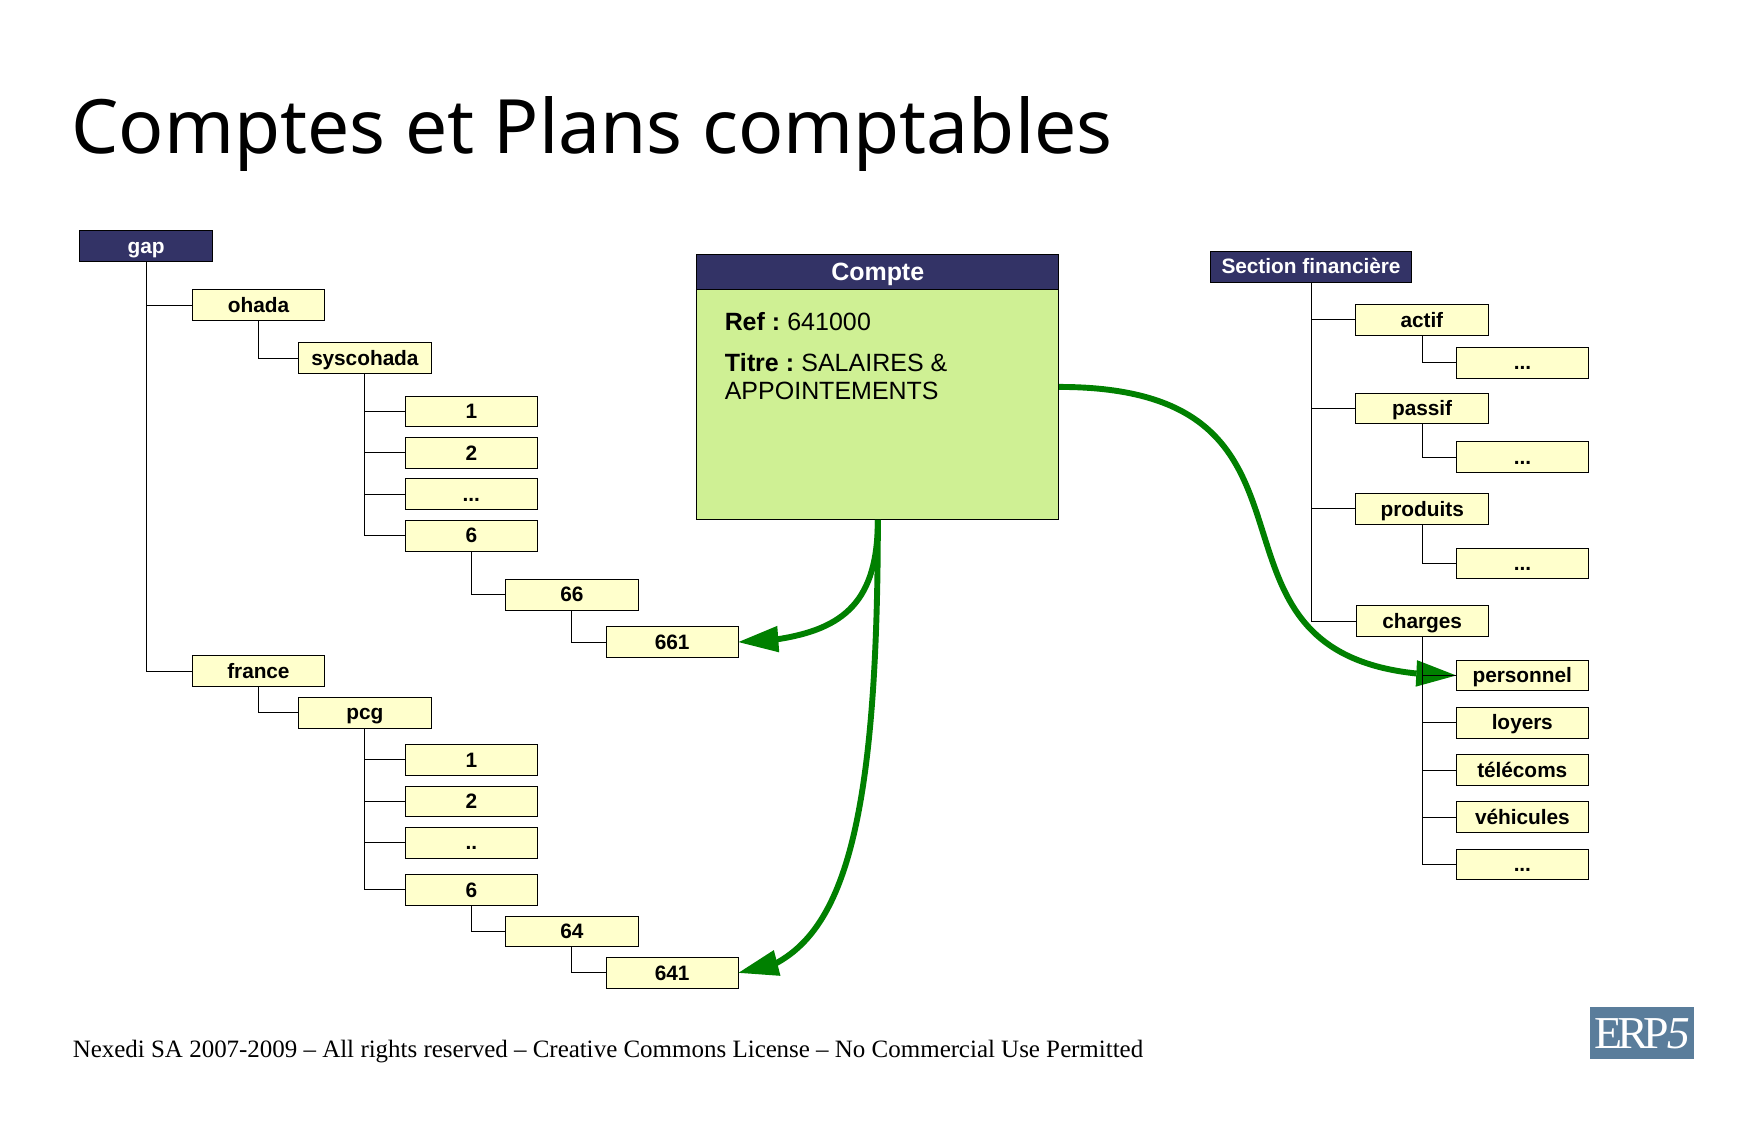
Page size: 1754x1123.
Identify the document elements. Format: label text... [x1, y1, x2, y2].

text_box télécoms [1456, 754, 1589, 786]
text_box 661 [606, 626, 739, 658]
text_box syscohada [298, 342, 432, 374]
text_box véhicules [1456, 801, 1589, 833]
text_box [696, 290, 1059, 520]
text_box .. [405, 827, 538, 859]
text_box ... [1456, 548, 1589, 579]
title Comptes et Plans comptables [59, 63, 1695, 187]
text_box loyers [1456, 707, 1589, 739]
text_box 1 [405, 396, 538, 427]
text_box ... [1456, 347, 1589, 379]
text_box ... [1456, 849, 1589, 880]
text_box 2 [405, 786, 538, 817]
text_box Titre : SALAIRES & APPOINTEMENTS [724, 348, 1059, 414]
text_box actif [1355, 304, 1489, 336]
text_box ... [1456, 441, 1589, 473]
text_box 6 [405, 874, 538, 906]
text_box gap [79, 230, 213, 262]
text_box Ref : 641000 [724, 307, 1034, 337]
text_box ohada [192, 289, 325, 321]
text_box charges [1356, 605, 1489, 637]
text_box personnel [1456, 660, 1589, 691]
text_box 6 [405, 520, 538, 552]
text_box passif [1355, 393, 1489, 424]
text_box 64 [505, 916, 639, 947]
text_box 66 [505, 579, 639, 611]
text_box france [192, 655, 325, 687]
text_box Section financière [1210, 251, 1412, 283]
text_box produits [1355, 493, 1489, 525]
text_box 641 [606, 957, 739, 989]
text_box 2 [405, 437, 538, 469]
text_box ... [405, 478, 538, 510]
text_box 1 [405, 744, 538, 776]
text_box Compte [696, 254, 1059, 290]
text_box pcg [298, 697, 432, 729]
